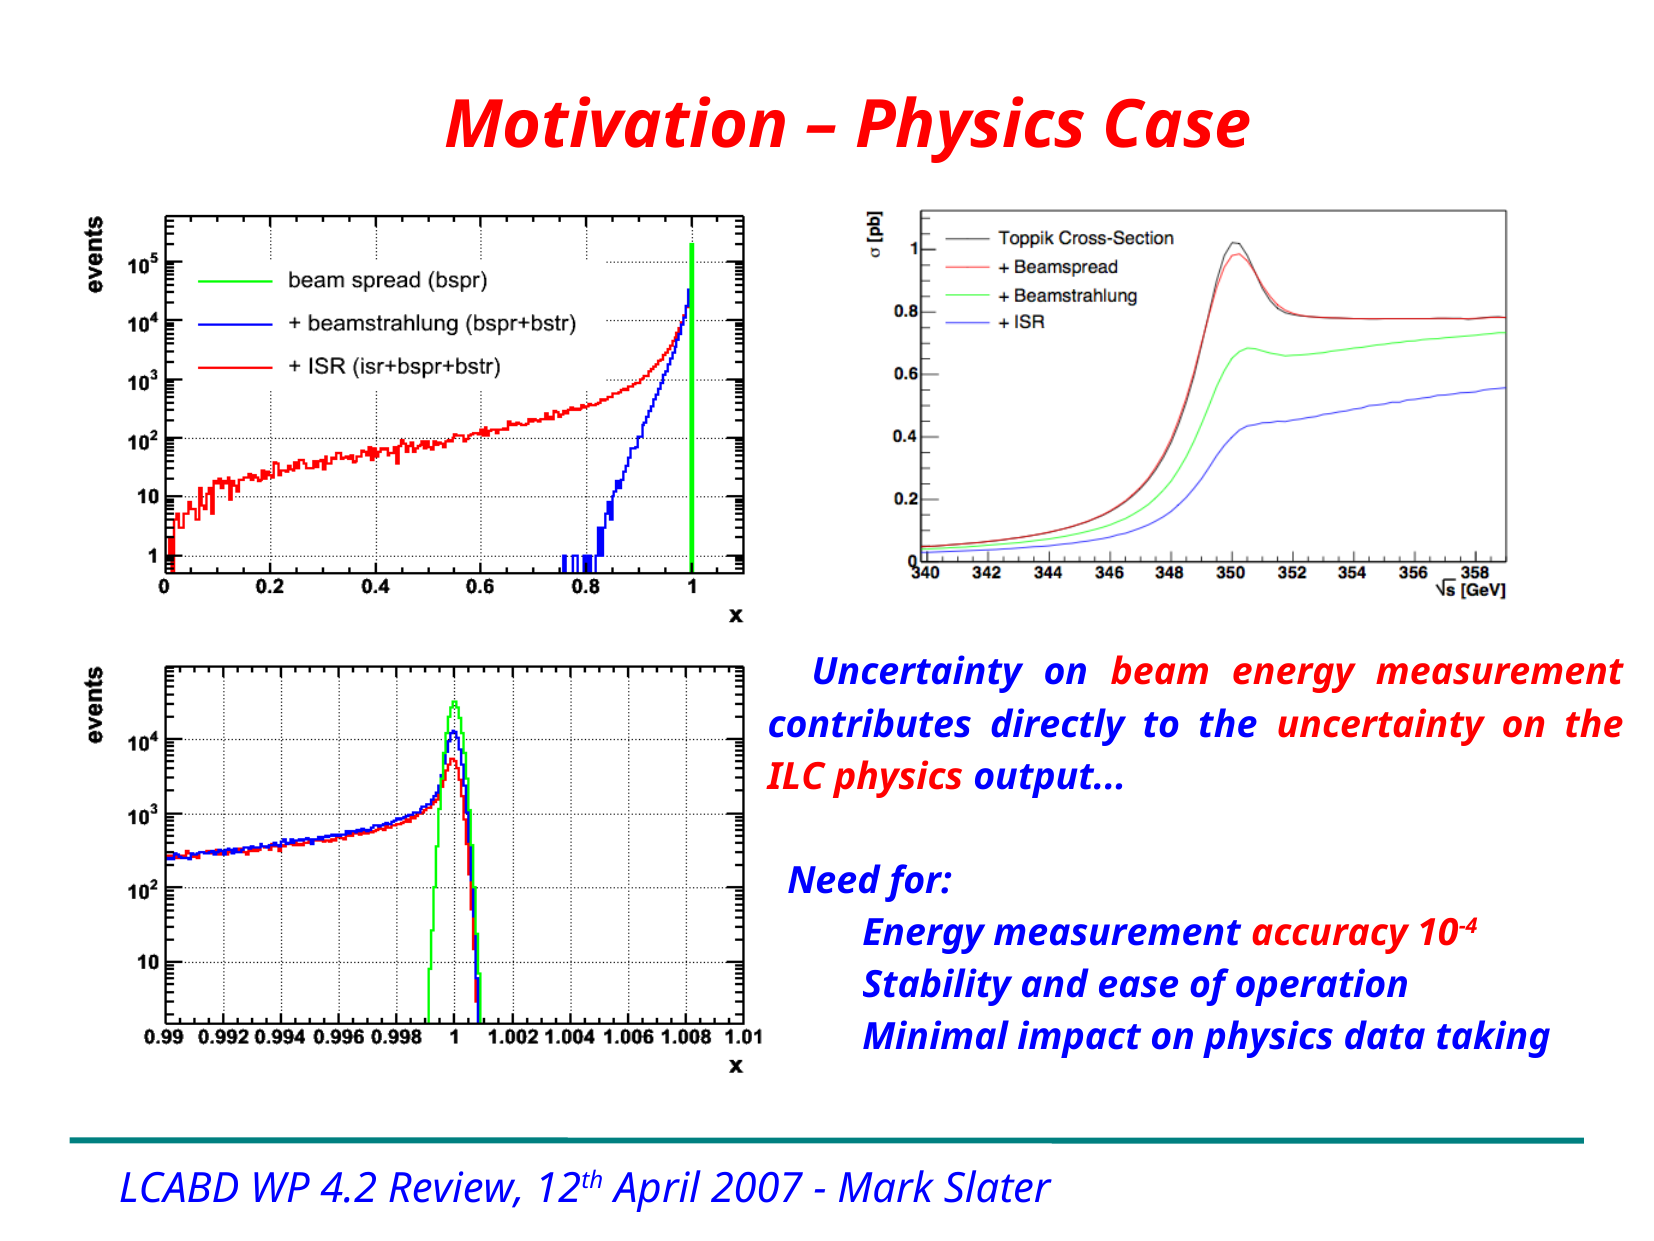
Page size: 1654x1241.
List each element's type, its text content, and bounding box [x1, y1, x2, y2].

text_box Uncertainty on beam energy measurement contributes directly to the uncertainty on the ILC physics output... Need for: Energy measurement accuracy 10-4 Stability and ease of operation Minimal impact on physics data taking [767, 644, 1625, 1061]
text_box LCABD WP 4.2 Review, 12th April 2007 - Mark Slater [118, 1156, 1152, 1215]
picture [72, 187, 788, 1088]
picture [849, 185, 1525, 606]
text_box Motivation – Physics Case [444, 74, 1254, 168]
